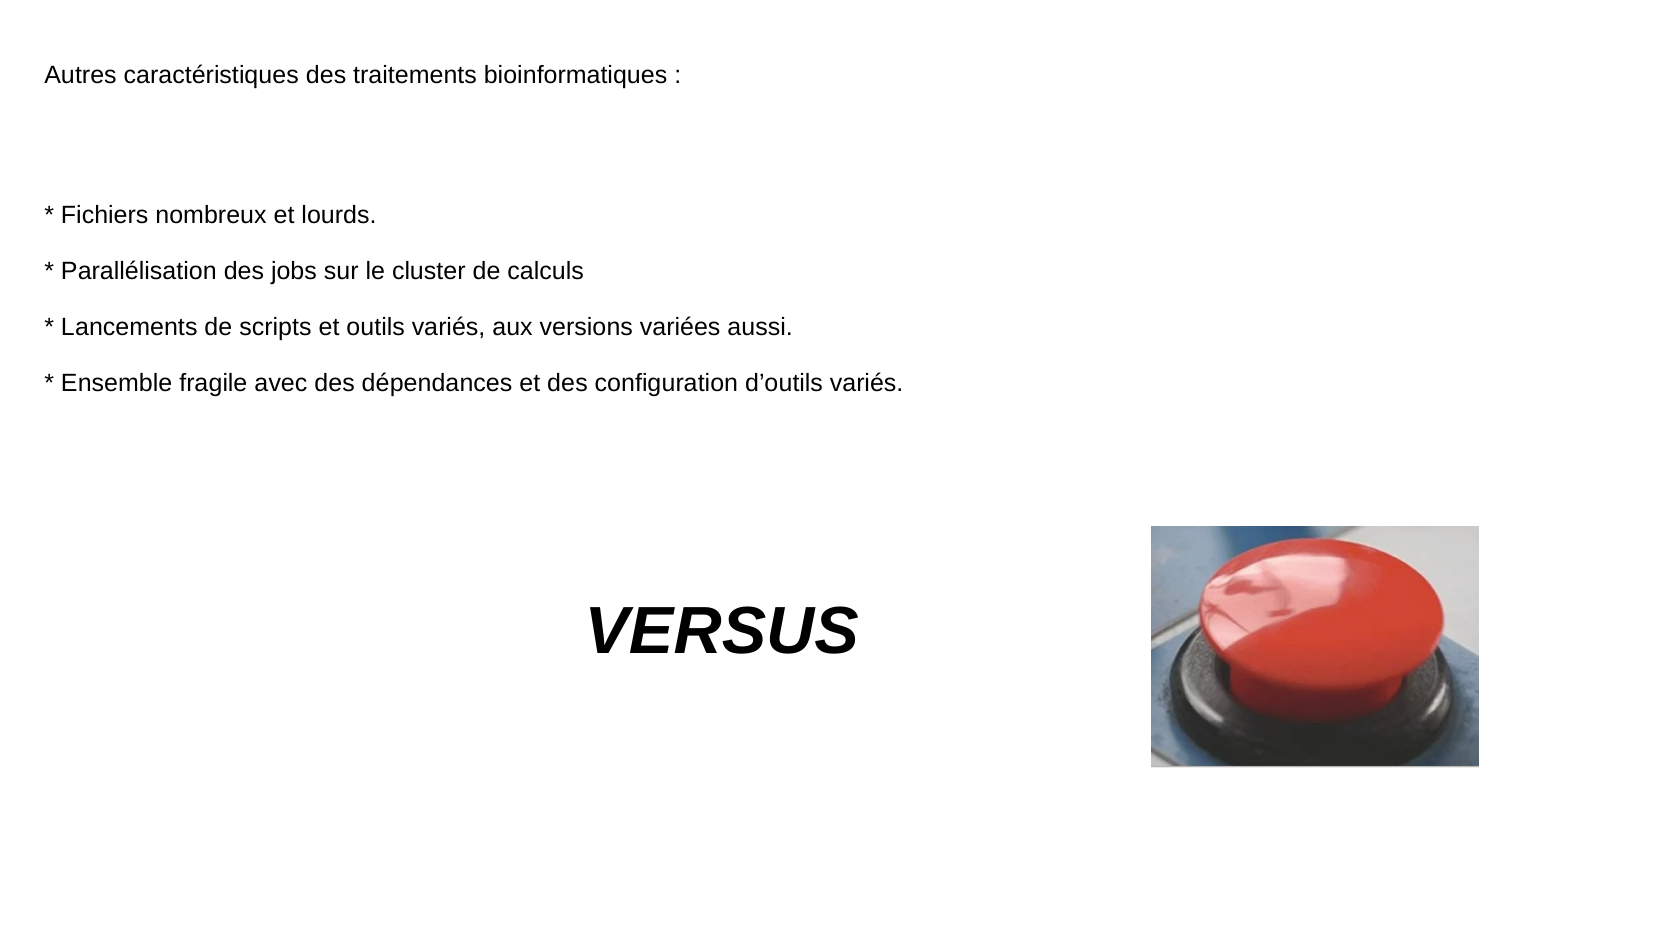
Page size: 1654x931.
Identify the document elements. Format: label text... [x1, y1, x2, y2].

picture [1151, 526, 1479, 768]
text_box Autres caractéristiques des traitements bioinformatiques : * Fichiers nombreux et lourds. * Parallélisation des jobs sur le cluster de calculs * Lancements de scripts et outils variés, aux versions variées aussi. * Ensemble fragile avec des dépendances et des configuration d’outils variés. VERSUS [29, 53, 1418, 675]
